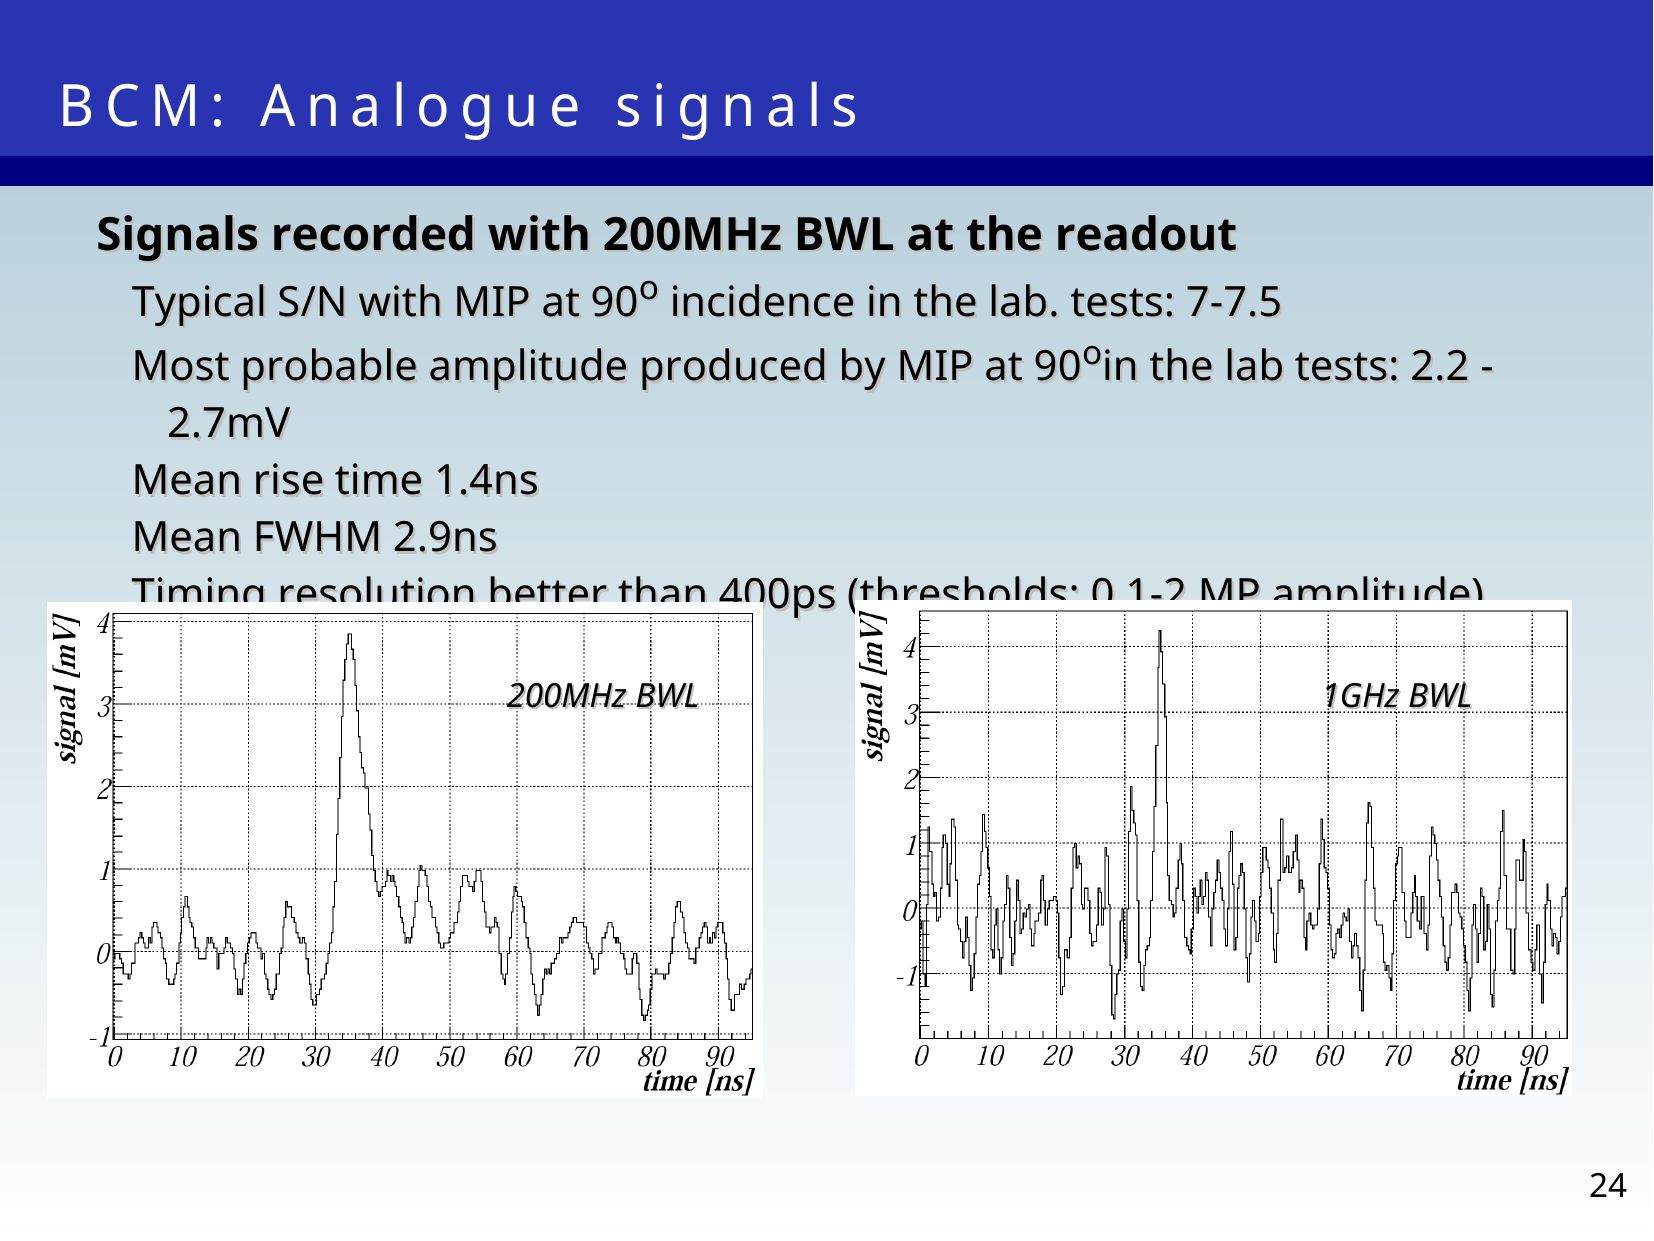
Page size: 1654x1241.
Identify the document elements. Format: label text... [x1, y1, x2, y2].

title BCM: Analogue signals [58, 29, 1613, 178]
text_box 200MHz BWL [506, 665, 742, 725]
picture [47, 602, 763, 1098]
text_box Signals recorded with 200MHz BWL at the readout Typical S/N with MIP at 90o incidence in the lab. tests: 7-7.5 Most probable amplitude produced by MIP at 90oin the lab tests: 2.2 - 2.7mV Mean rise time 1.4ns Mean FWHM 2.9ns Timing resolution better than 400ps (thresholds: 0.1-2 MP amplitude) [96, 218, 1607, 649]
text_box 1GHz BWL [1321, 665, 1489, 725]
picture [855, 600, 1572, 1096]
